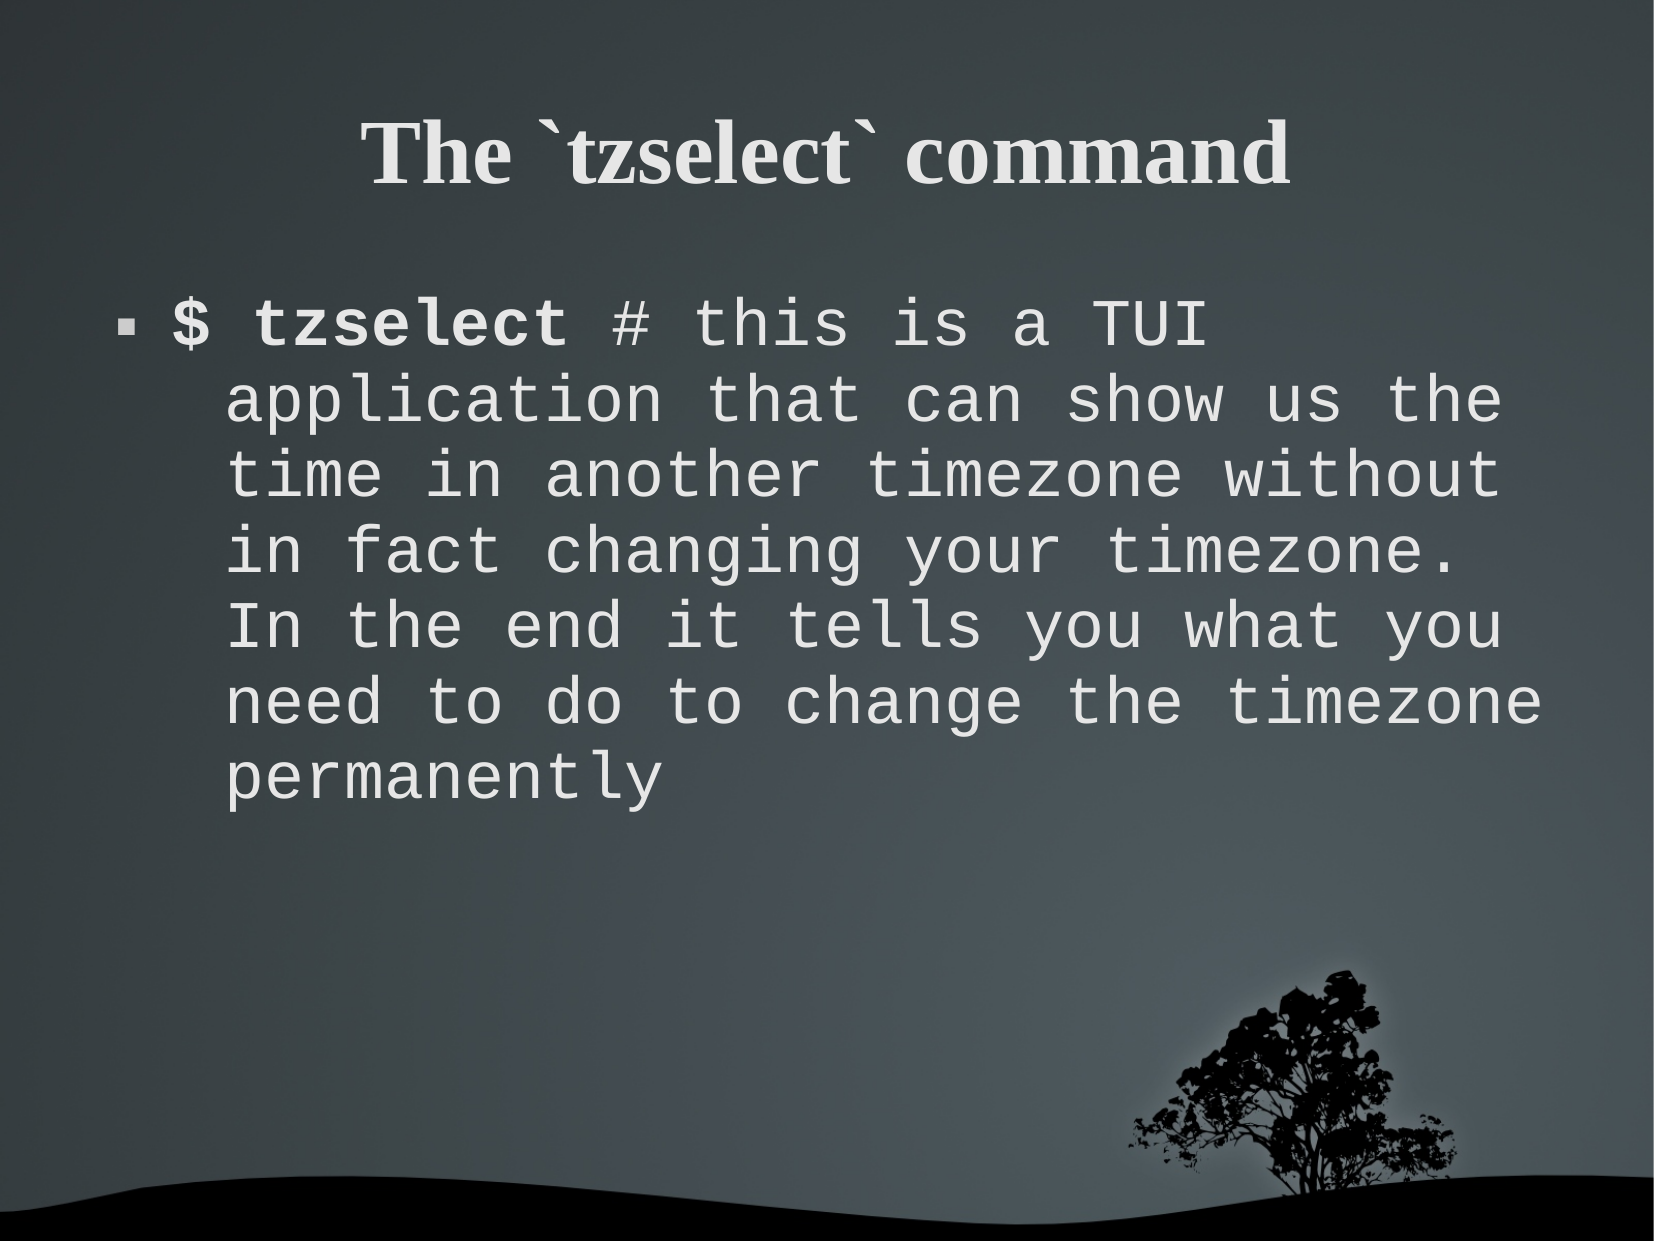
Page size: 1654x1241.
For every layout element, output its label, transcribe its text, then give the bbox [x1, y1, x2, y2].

list $ tzselect # this is a TUI application that can show us the time in another timezone without in fact changing your timezone. In the end it tells you what you need to do to change the timezone permanently [82, 290, 1571, 1109]
title The `tzselect` command [82, 49, 1571, 257]
picture [0, 0, 1654, 1241]
